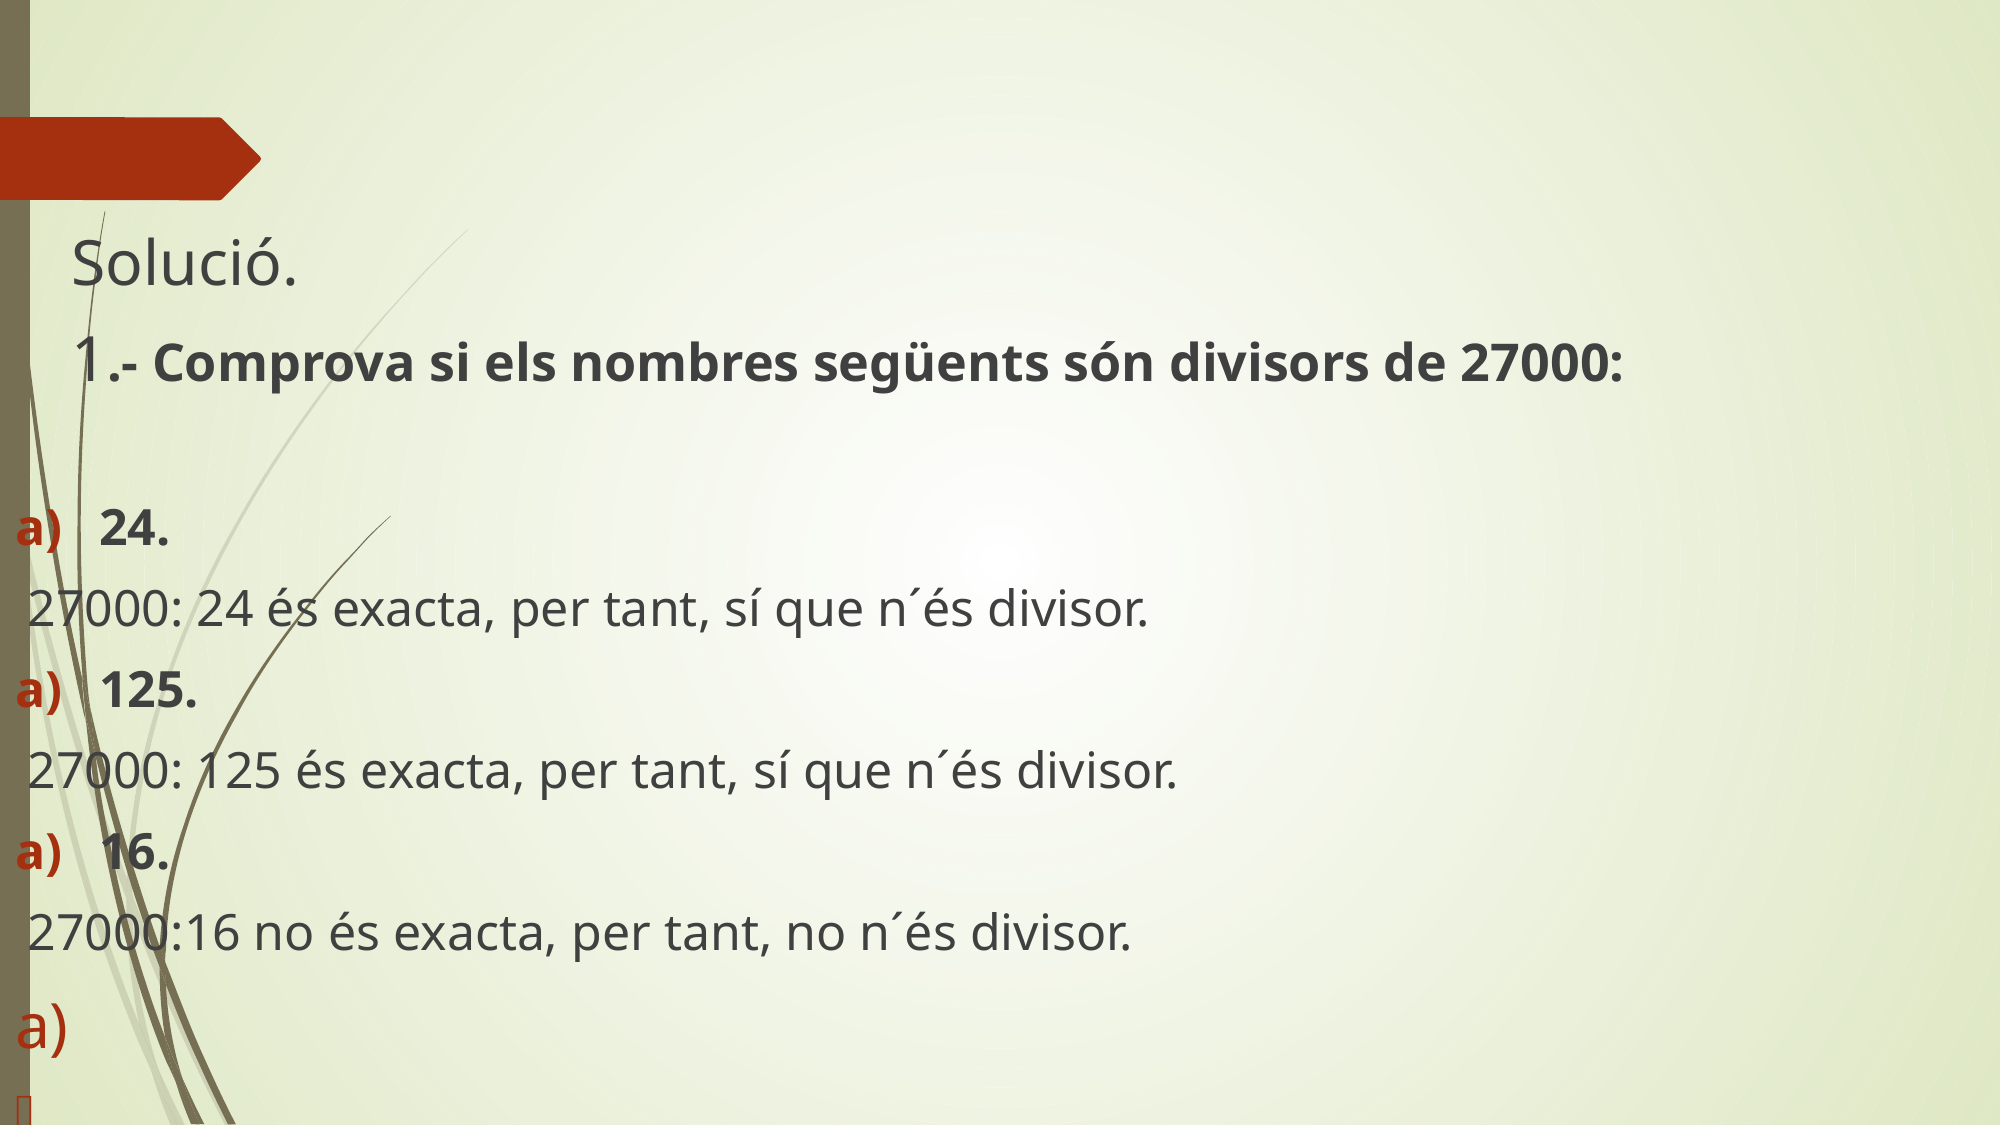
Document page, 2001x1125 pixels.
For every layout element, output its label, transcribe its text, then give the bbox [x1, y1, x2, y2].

list Solució. 1.- Comprova si els nombres següents són divisors de 27000: 24. 27000: 24 és exacta, per tant, sí que n´és divisor. 125. 27000: 125 és exacta, per tant, sí que n´és divisor. 16. 27000:16 no és exacta, per tant, no n´és divisor. [0, 120, 1726, 1014]
